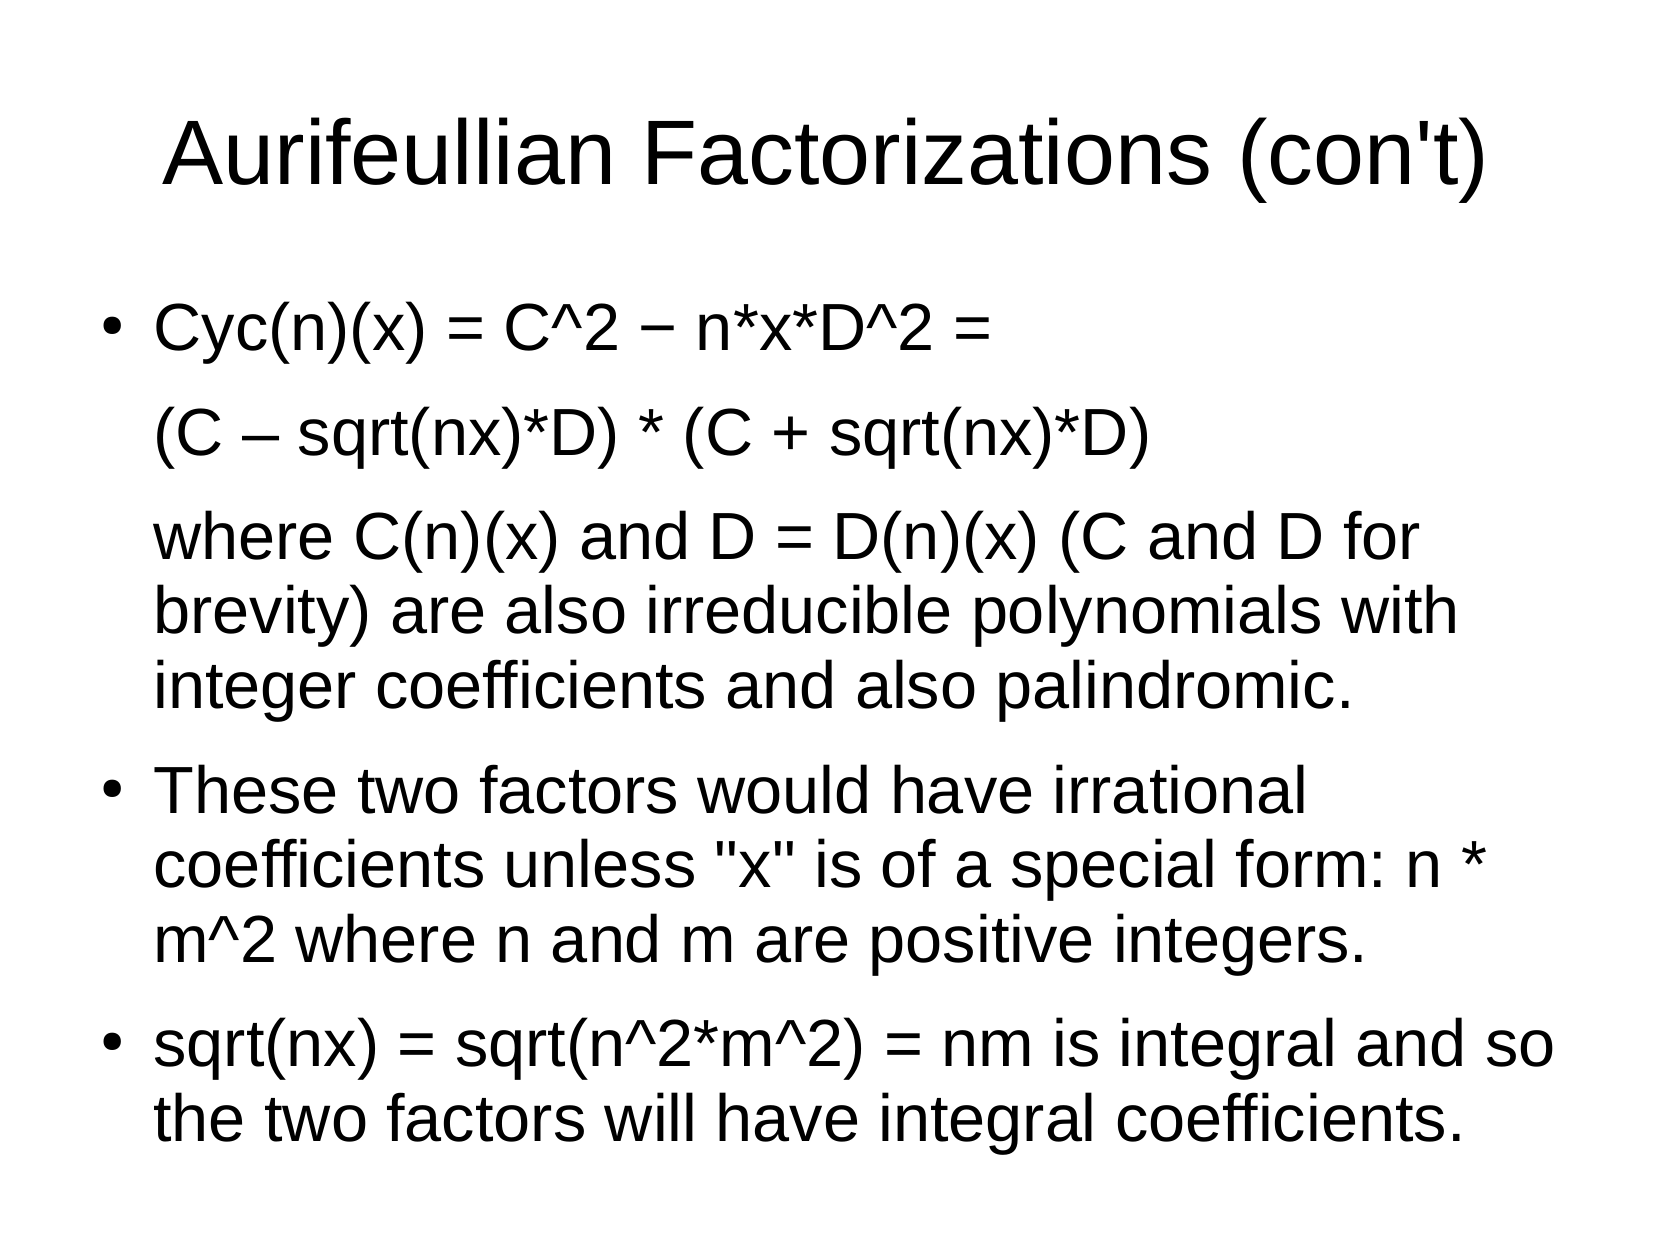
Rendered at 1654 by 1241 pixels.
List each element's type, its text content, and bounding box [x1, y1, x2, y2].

title Aurifeullian Factorizations (con't) [82, 49, 1571, 257]
list Cyc(n)(x) = C^2 − n*x*D^2 = (C – sqrt(nx)*D) * (C + sqrt(nx)*D) where C(n)(x) and D = D(n)(x) (C and D for brevity) are also irreducible polynomials with integer coefficients and also palindromic. These two factors would have irrational coefficients unless "x" is of a special form: n * m^2 where n and m are positive integers. sqrt(nx) = sqrt(n^2*m^2) = nm is integral and so the two factors will have integral coefficients. [82, 290, 1571, 1010]
